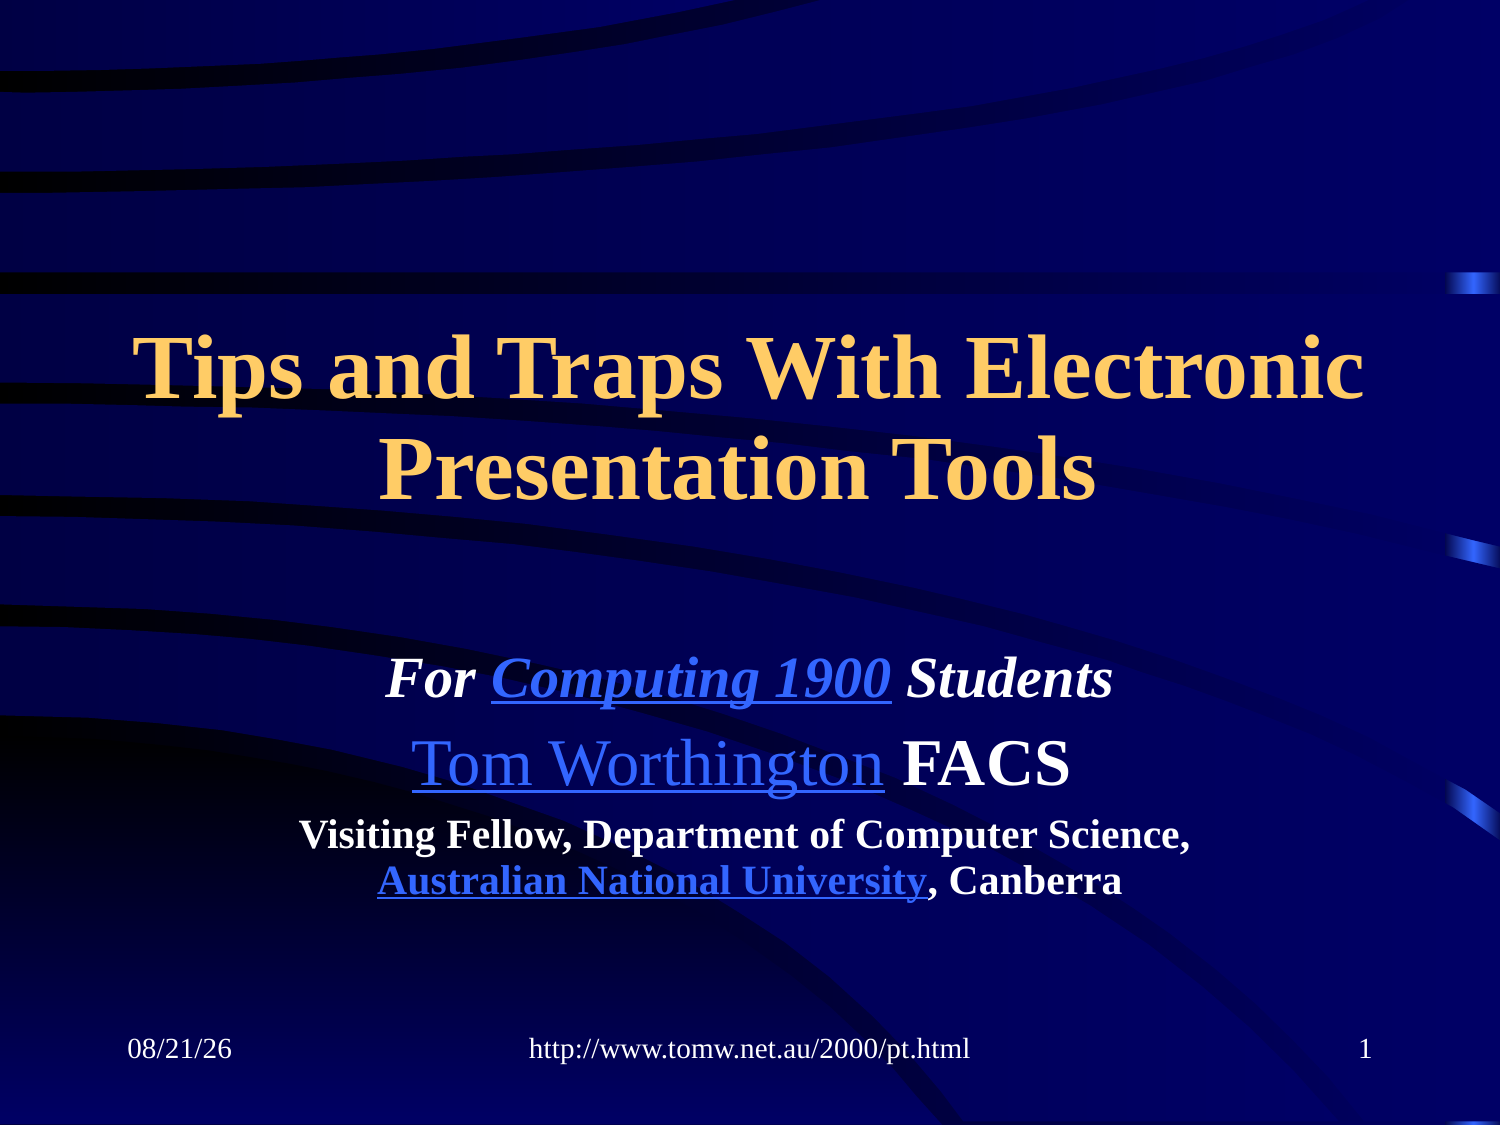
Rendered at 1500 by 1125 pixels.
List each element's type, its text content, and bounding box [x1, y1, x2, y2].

subtitle For Computing 1900 Students Tom Worthington FACS Visiting Fellow, Department of Computer Science, Australian National University, Canberra [225, 637, 1276, 930]
title Tips and Traps With Electronic Presentation Tools [112, 296, 1388, 642]
